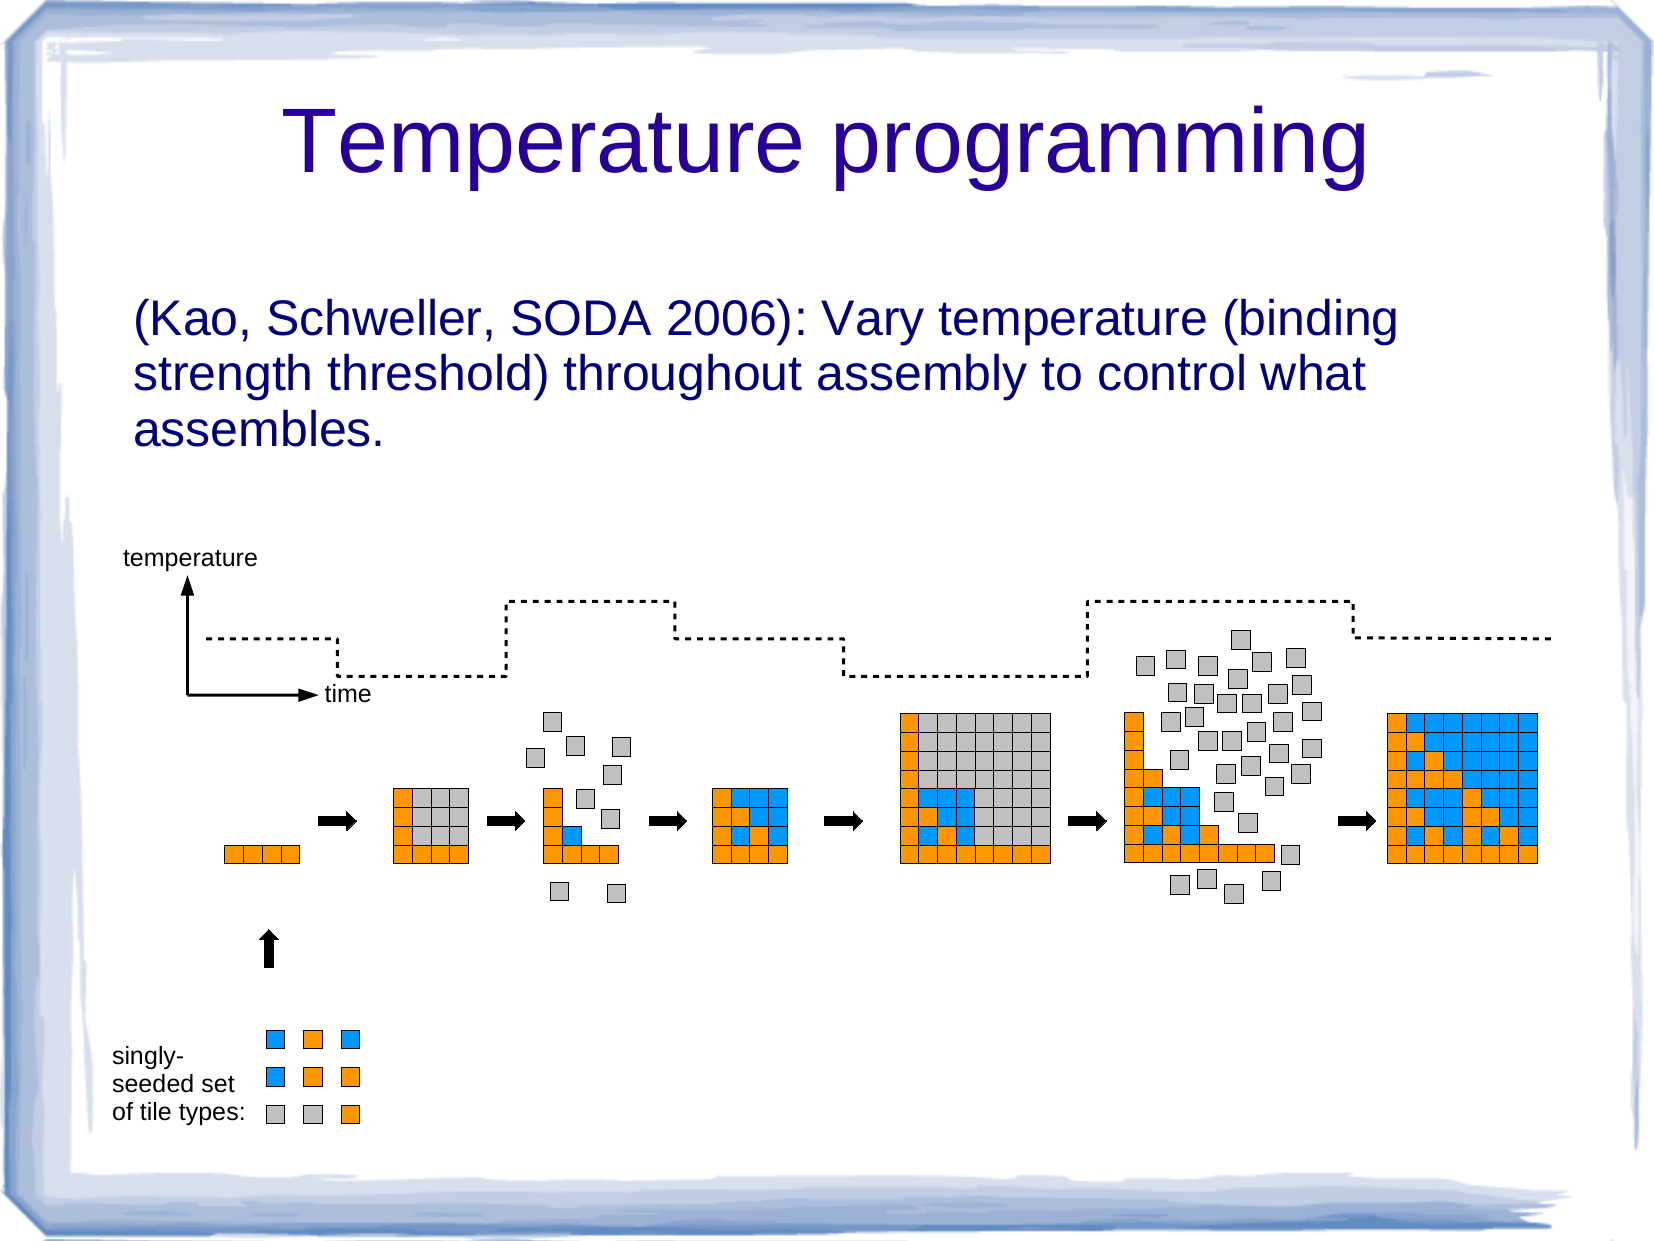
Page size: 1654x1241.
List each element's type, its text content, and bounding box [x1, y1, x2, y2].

text_box [1281, 845, 1300, 865]
text_box [1166, 650, 1186, 669]
text_box [341, 1067, 360, 1087]
text_box [259, 929, 279, 968]
text_box [1338, 811, 1376, 831]
text_box [550, 882, 569, 901]
text_box [1292, 675, 1312, 695]
text_box [318, 811, 357, 831]
text_box [1252, 652, 1272, 672]
text_box [1231, 630, 1251, 650]
text_box [1238, 813, 1258, 833]
text_box [543, 788, 619, 864]
text_box [824, 811, 863, 831]
text_box [1136, 656, 1155, 676]
text_box [1194, 684, 1214, 704]
text_box [712, 788, 788, 864]
text_box [1198, 656, 1218, 676]
text_box [341, 1030, 360, 1049]
text_box [393, 788, 469, 864]
text_box [1273, 712, 1293, 732]
text_box [603, 765, 622, 785]
text_box [1302, 739, 1322, 758]
text_box [1222, 731, 1242, 751]
text_box [649, 811, 687, 831]
text_box [1228, 669, 1248, 689]
text_box [576, 789, 595, 809]
text_box [1286, 648, 1306, 668]
text_box [266, 1067, 285, 1087]
text_box [1161, 712, 1181, 732]
text_box [1168, 683, 1187, 702]
text_box [341, 1105, 360, 1124]
text_box [1269, 744, 1289, 763]
text_box [1291, 764, 1311, 784]
text_box [1387, 713, 1538, 864]
title Temperature programming [82, 37, 1571, 245]
text_box [1302, 702, 1322, 721]
text_box [543, 712, 562, 732]
text_box [1265, 777, 1284, 796]
picture [0, 0, 1654, 1241]
text_box [526, 748, 545, 768]
text_box [266, 1105, 285, 1124]
text_box [1214, 792, 1234, 812]
text_box singly-seeded set of tile types: [112, 1042, 257, 1127]
text_box [1185, 707, 1204, 727]
text_box [1241, 756, 1261, 776]
text_box [303, 1030, 323, 1049]
text_box [266, 1030, 285, 1049]
text_box time [324, 679, 400, 709]
text_box [1216, 764, 1236, 784]
text_box [1242, 694, 1262, 713]
text_box [1124, 712, 1275, 863]
text_box temperature [123, 543, 287, 572]
text_box [1224, 884, 1244, 904]
text_box [487, 811, 525, 831]
text_box [612, 737, 631, 757]
text_box [1198, 731, 1218, 751]
text_box [224, 845, 300, 864]
text_box [1068, 811, 1107, 831]
text_box [1247, 722, 1266, 742]
text_box [601, 809, 620, 829]
text_box [1170, 875, 1190, 895]
text_box [303, 1067, 323, 1087]
list (Kao, Schweller, SODA 2006): Vary temperature (binding strength threshold) throughout assembly to control what assembles. [133, 289, 1559, 457]
text_box [566, 736, 585, 756]
text_box [1170, 750, 1189, 770]
text_box [1217, 694, 1237, 713]
text_box [1262, 871, 1281, 891]
text_box [1268, 684, 1288, 704]
text_box [303, 1105, 323, 1124]
text_box [607, 884, 626, 903]
text_box [900, 713, 1051, 864]
text_box [1197, 869, 1217, 889]
